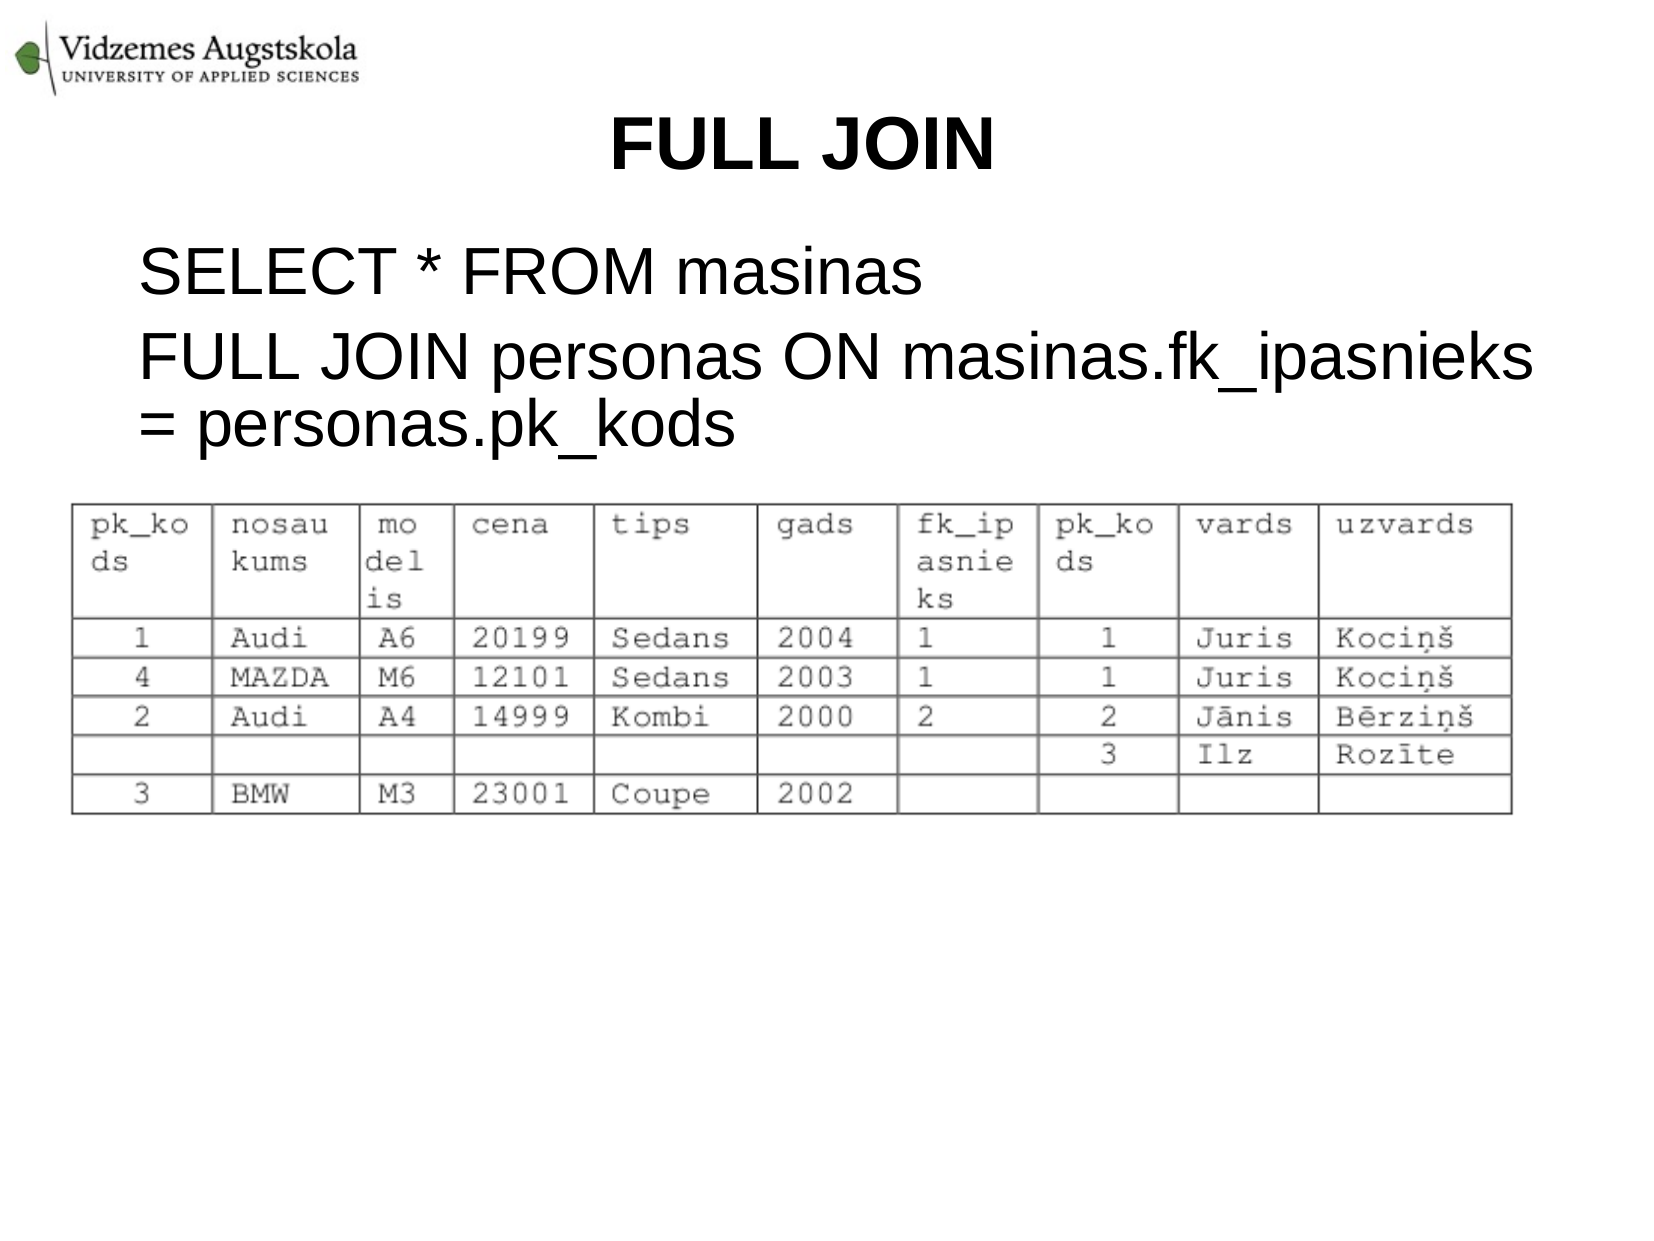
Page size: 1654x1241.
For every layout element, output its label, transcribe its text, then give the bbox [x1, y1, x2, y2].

title FULL JOIN [94, 103, 1512, 188]
picture [5, 2, 368, 113]
picture [54, 490, 1525, 827]
list SELECT * FROM masinas FULL JOIN personas ON masinas.fk_ipasnieks = personas.pk_kods [82, 236, 1569, 1107]
